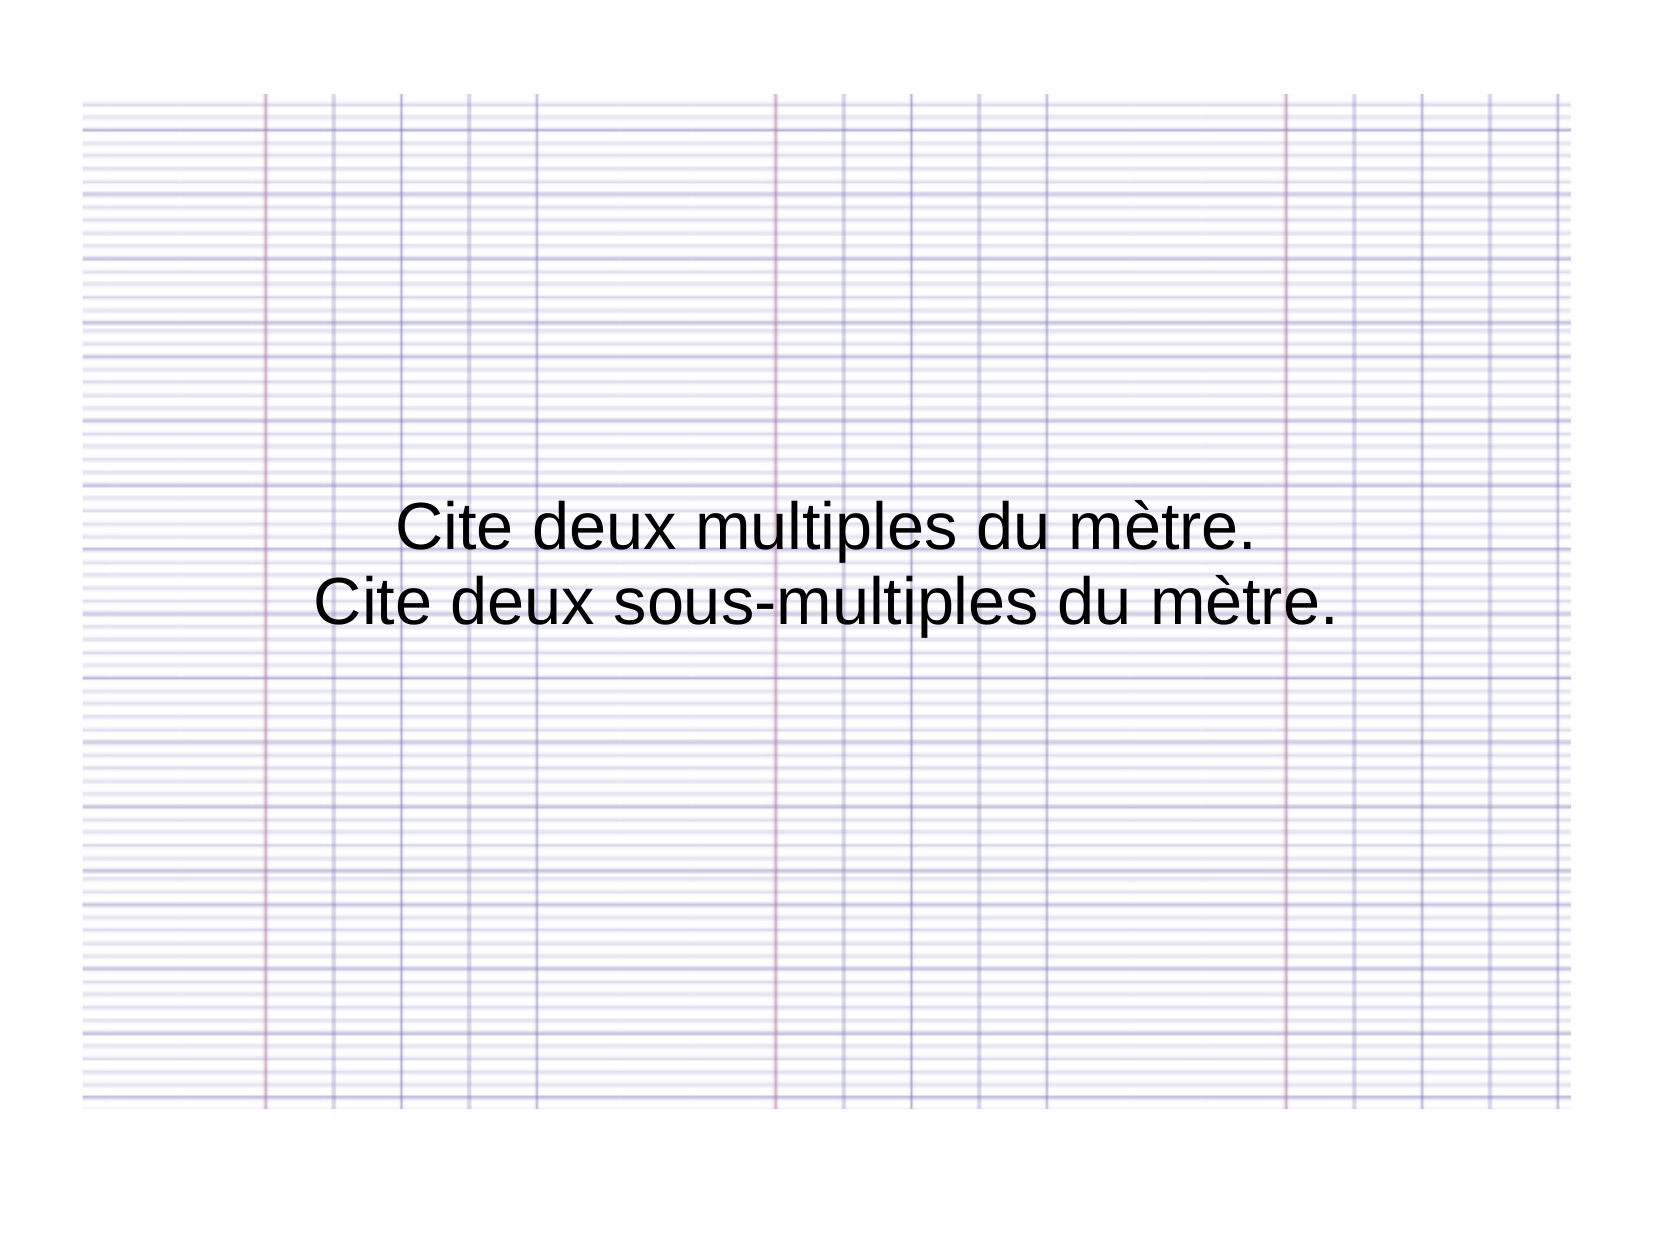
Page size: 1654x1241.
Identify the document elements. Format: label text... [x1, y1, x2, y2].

subtitle Cite deux multiples du mètre. Cite deux sous-multiples du mètre. [82, 94, 1571, 1109]
